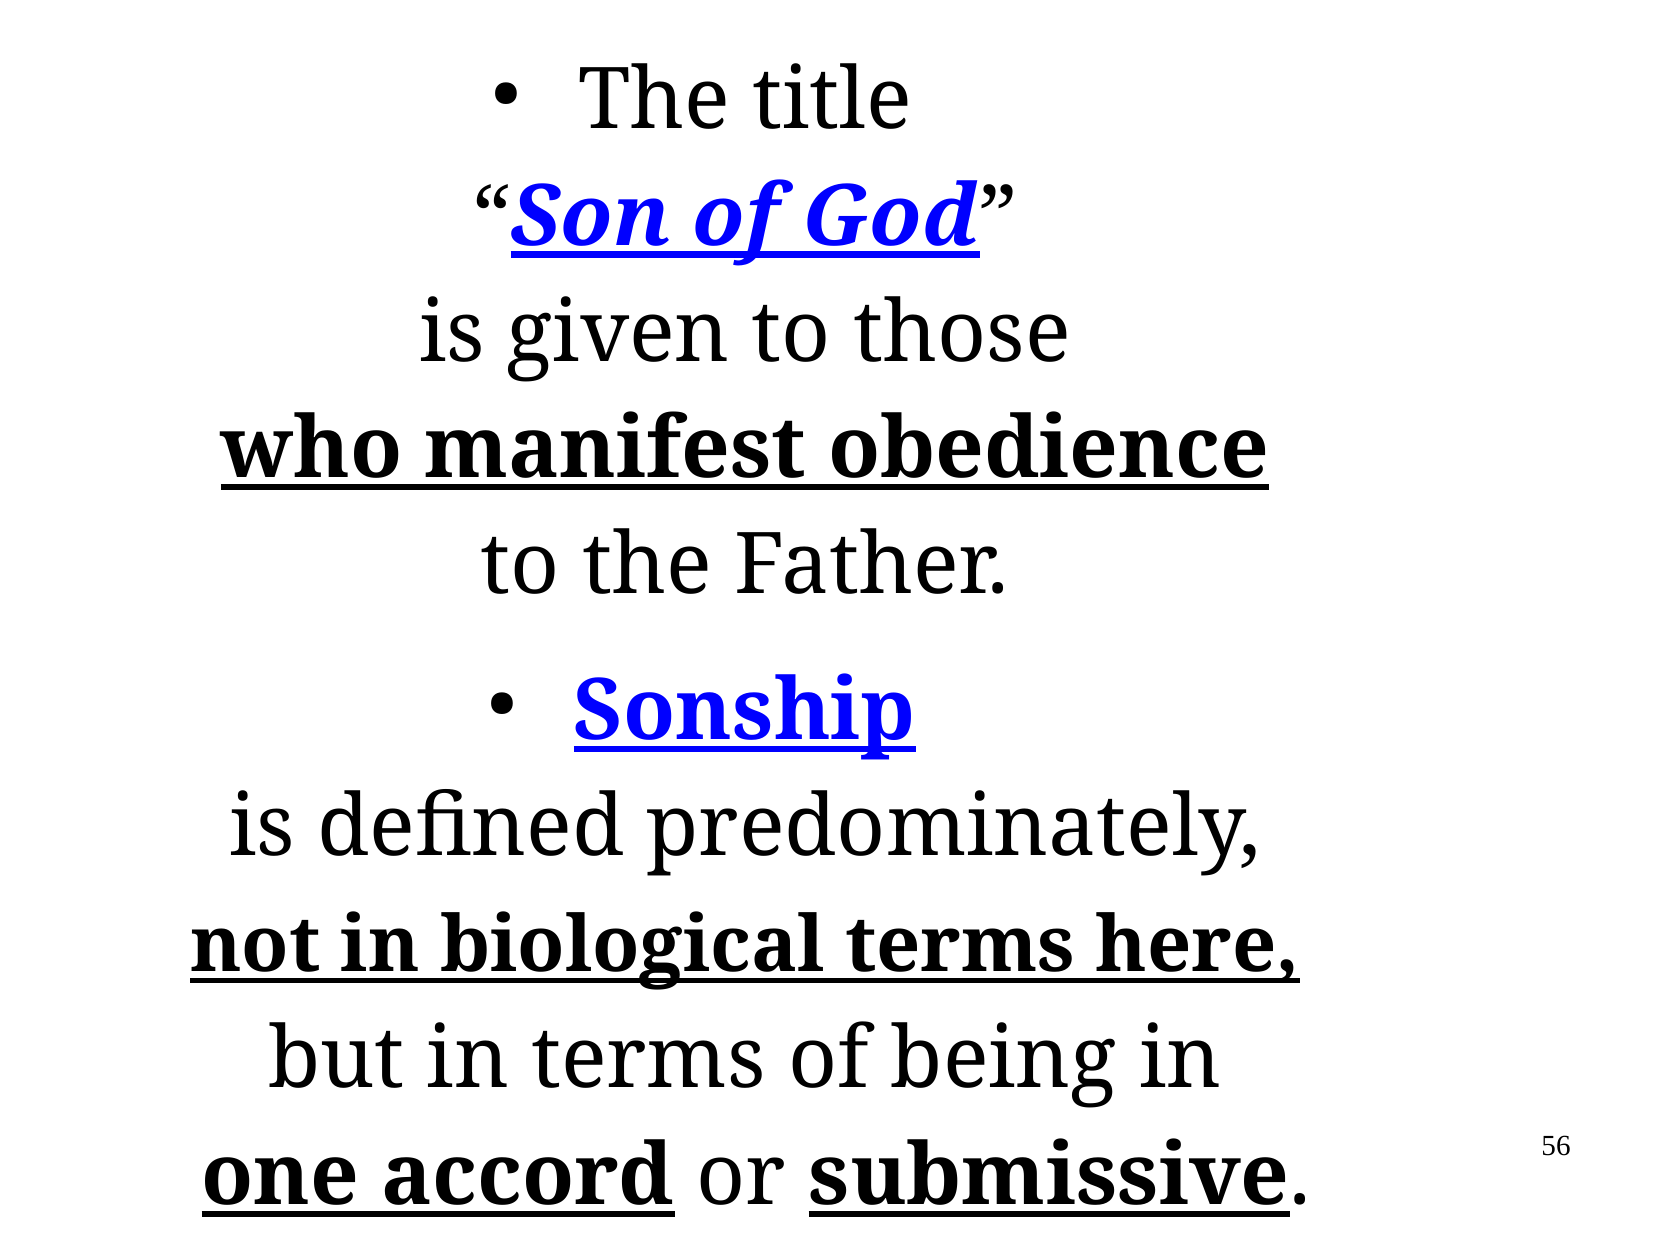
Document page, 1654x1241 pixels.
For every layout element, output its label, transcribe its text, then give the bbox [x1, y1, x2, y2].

list The title “Son of God” is given to those who manifest obedience to the Father. Sonship is defined predominately, not in biological terms here, but in terms of being in one accord or submissive. [37, 37, 1613, 1238]
